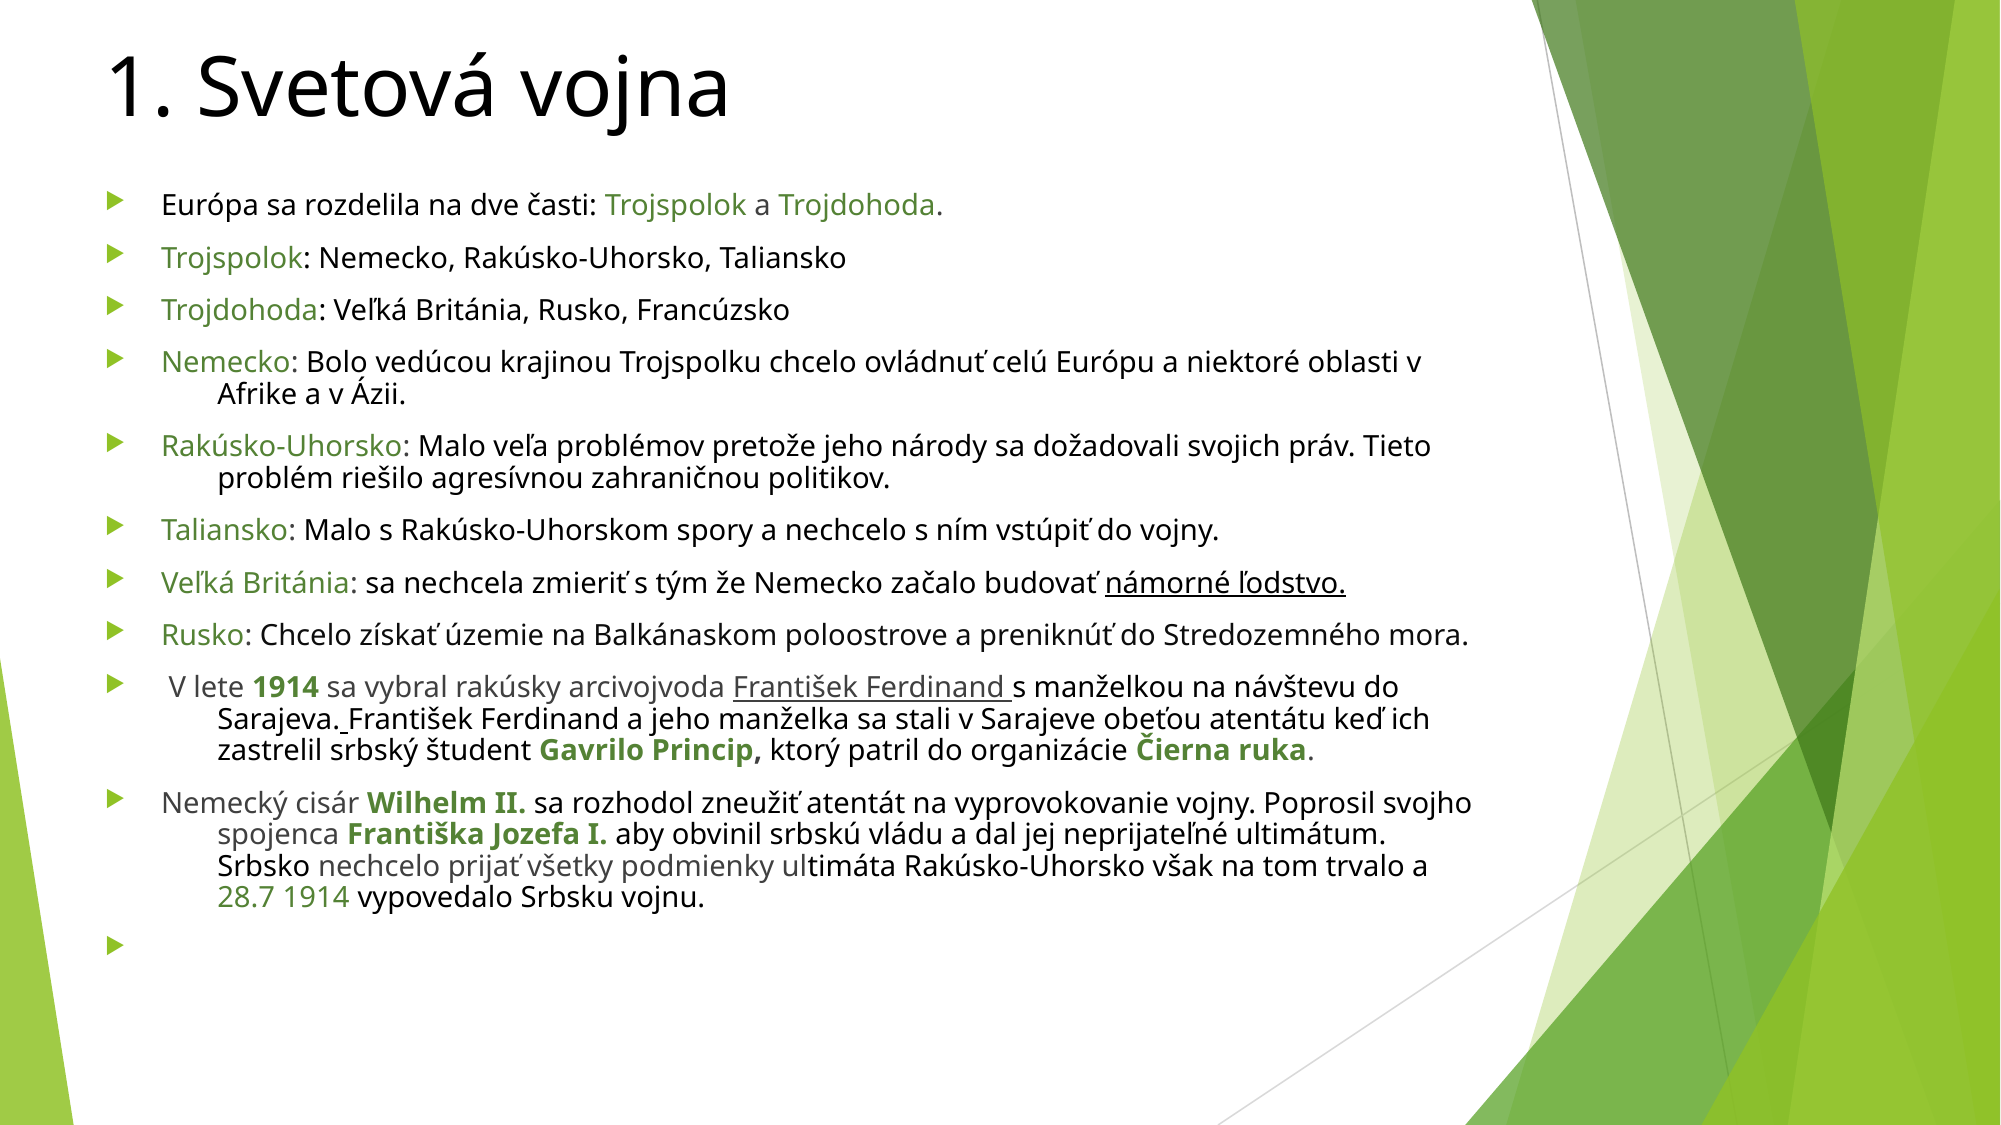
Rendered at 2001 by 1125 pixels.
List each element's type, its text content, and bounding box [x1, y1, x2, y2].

list Európa sa rozdelila na dve časti: Trojspolok a Trojdohoda. Trojspolok: Nemecko, Rakúsko-Uhorsko, Taliansko Trojdohoda: Veľká Británia, Rusko, Francúzsko Nemecko: Bolo vedúcou krajinou Trojspolku chcelo ovládnuť celú Európu a niektoré oblasti v Afrike a v Ázii. Rakúsko-Uhorsko: Malo veľa problémov pretože jeho národy sa dožadovali svojich práv. Tieto problém riešilo agresívnou zahraničnou politikov. Taliansko: Malo s Rakúsko-Uhorskom spory a nechcelo s ním vstúpiť do vojny. Veľká Británia: sa nechcela zmieriť s tým že Nemecko začalo budovať námorné ľodstvo. Rusko: Chcelo získať územie na Balkánaskom poloostrove a preniknúť do Stredozemného mora. V lete 1914 sa vybral rakúsky arcivojvoda František Ferdinand s manželkou na návštevu do Sarajeva. František Ferdinand a jeho manželka sa stali v Sarajeve obeťou atentátu keď ich zastrelil srbský študent Gavrilo Princip, ktorý patril do organizácie Čierna ruka. Nemecký cisár Wilhelm II. sa rozhodol zneužiť atentát na vyprovokovanie vojny. Poprosil svojho spojenca Františka Jozefa I. aby obvinil srbskú vládu a dal jej neprijateľné ultimátum. Srbsko nechcelo prijať všetky podmienky ultimáta Rakúsko-Uhorsko však na tom trvalo a 28.7 1914 vypovedalo Srbsku vojnu. [89, 182, 1501, 1004]
title 1. Svetová vojna [89, 25, 1501, 182]
